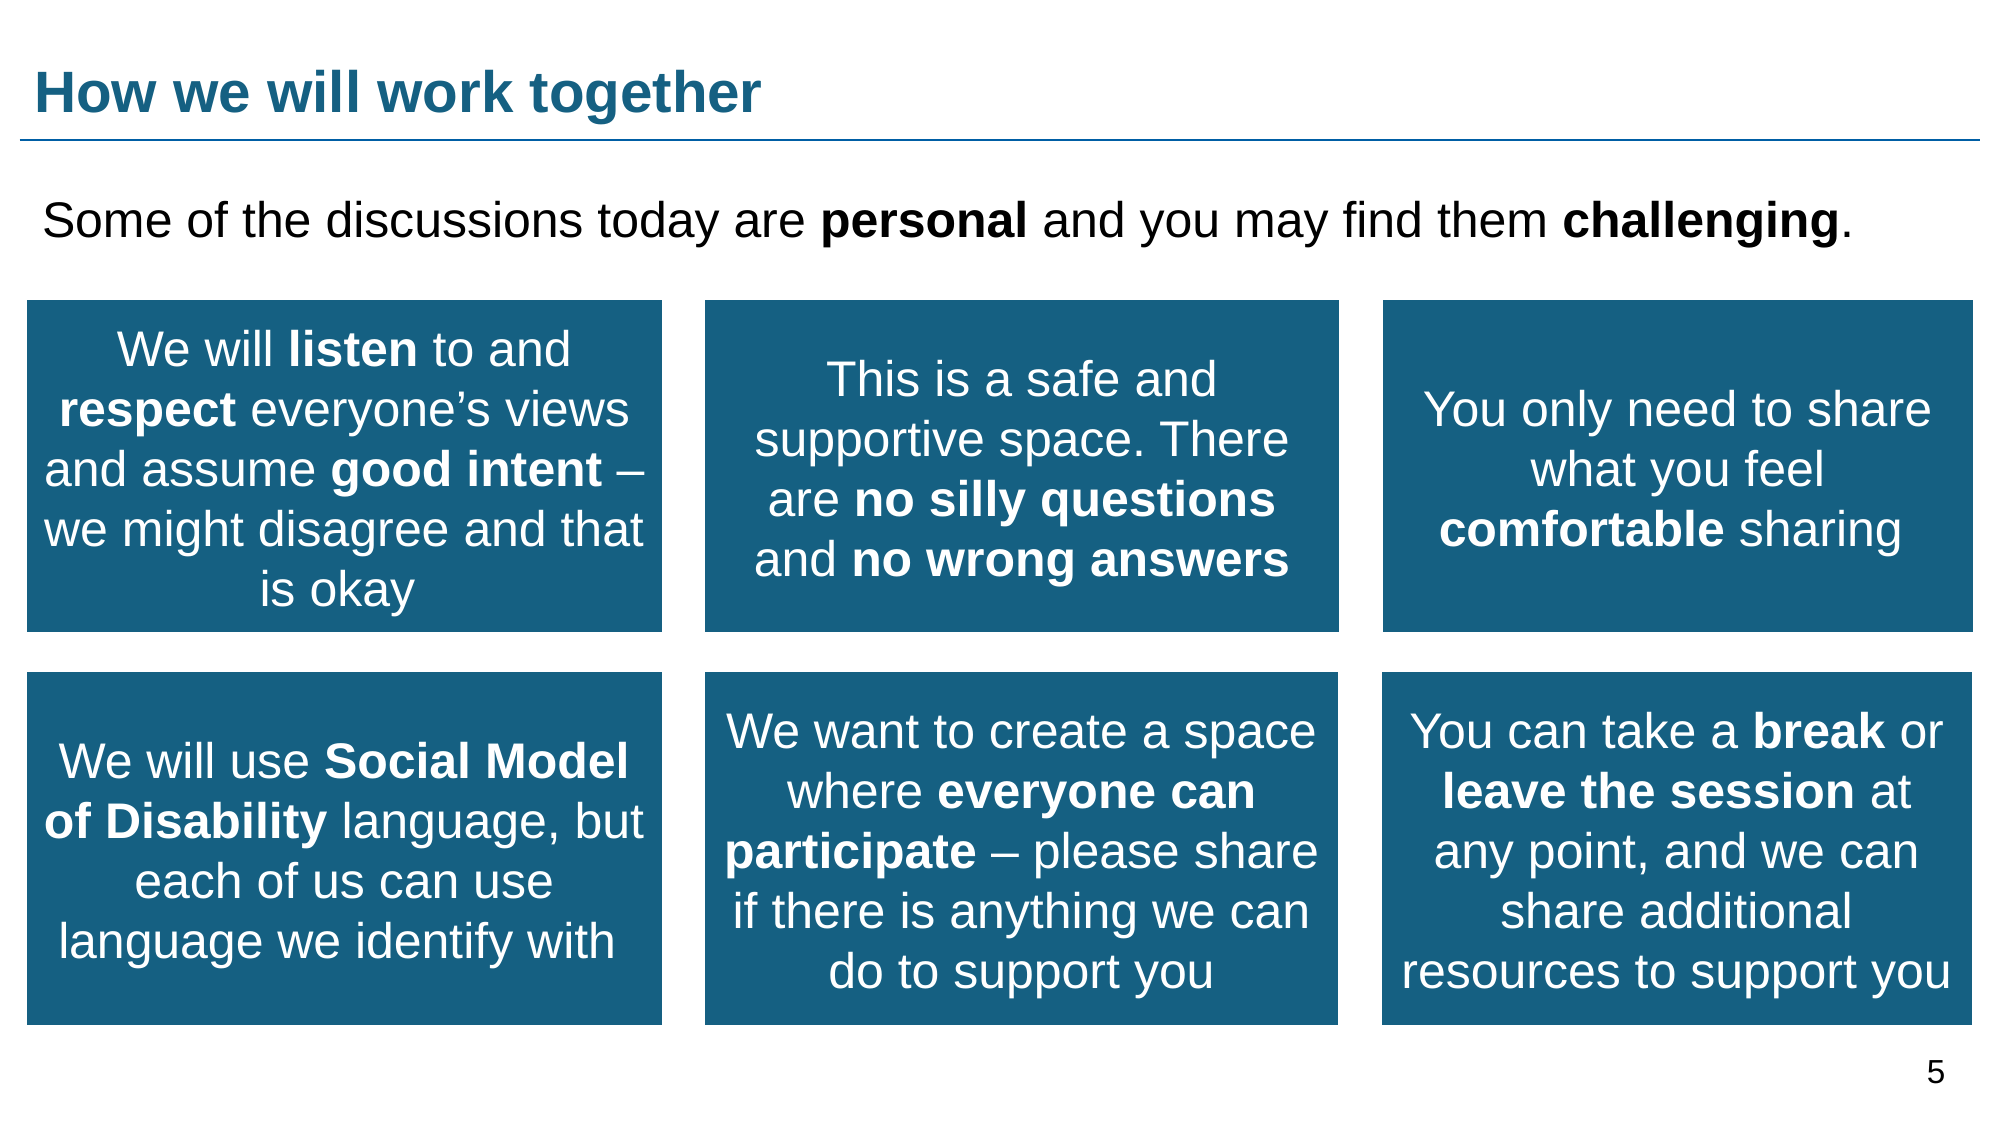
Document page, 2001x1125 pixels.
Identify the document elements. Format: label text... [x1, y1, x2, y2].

text_box You can take a break or leave the session at any point, and we can share additional resources to support you [1382, 672, 1972, 1025]
text_box We will listen to and respect everyone’s views and assume good intent – we might disagree and that is okay [27, 300, 662, 632]
text_box [1911, 1042, 1983, 1103]
text_box This is a safe and supportive space. There are no silly questions and no wrong answers [705, 300, 1339, 632]
text_box We want to create a space where everyone can participate – please share if there is anything we can do to support you [705, 672, 1338, 1025]
text_box We will use Social Model of Disability language, but each of us can use language we identify with [27, 672, 662, 1025]
title How we will work together [19, 47, 1981, 141]
list Some of the discussions today are personal and you may find them challenging. [27, 184, 1911, 258]
text_box You only need to share what you feel comfortable sharing [1383, 300, 1973, 632]
